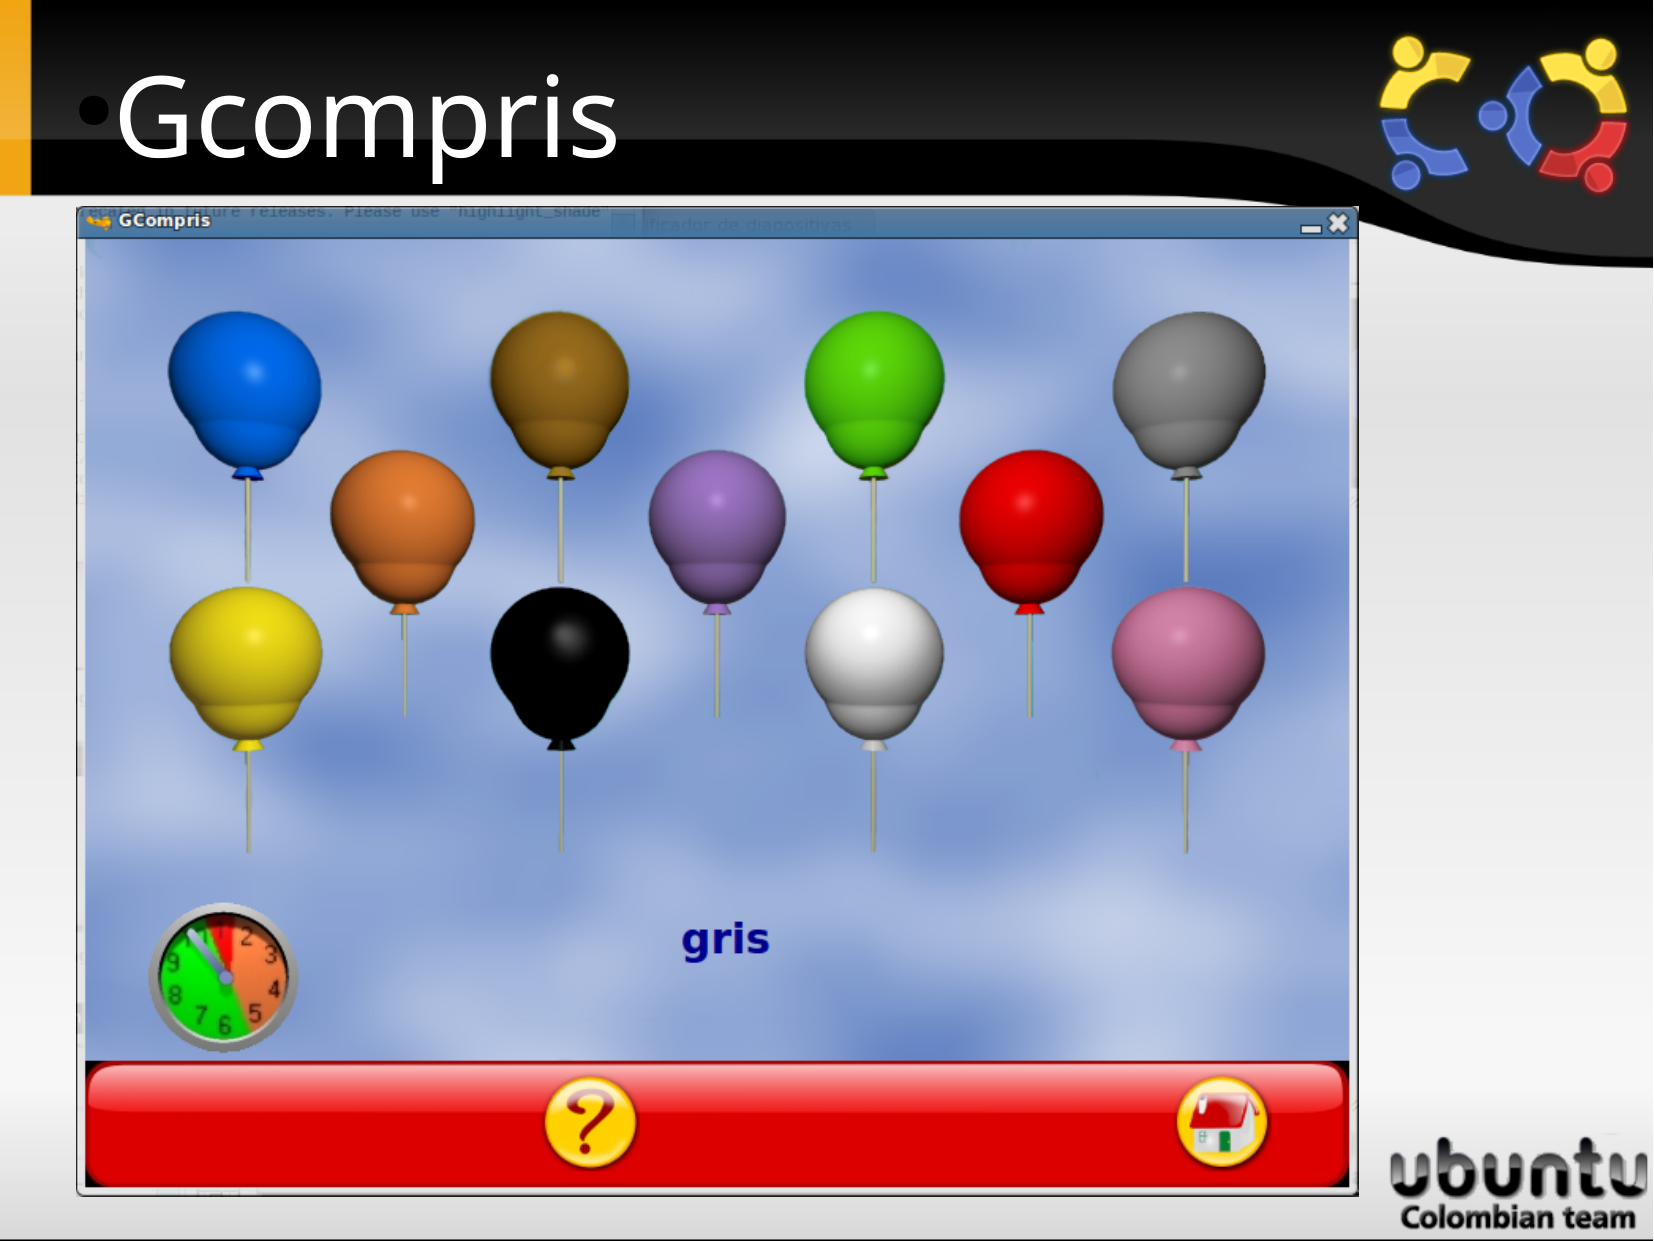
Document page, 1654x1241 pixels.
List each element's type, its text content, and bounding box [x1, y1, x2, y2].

picture [0, 0, 1653, 1241]
text_box Gcompris [59, 29, 1447, 178]
